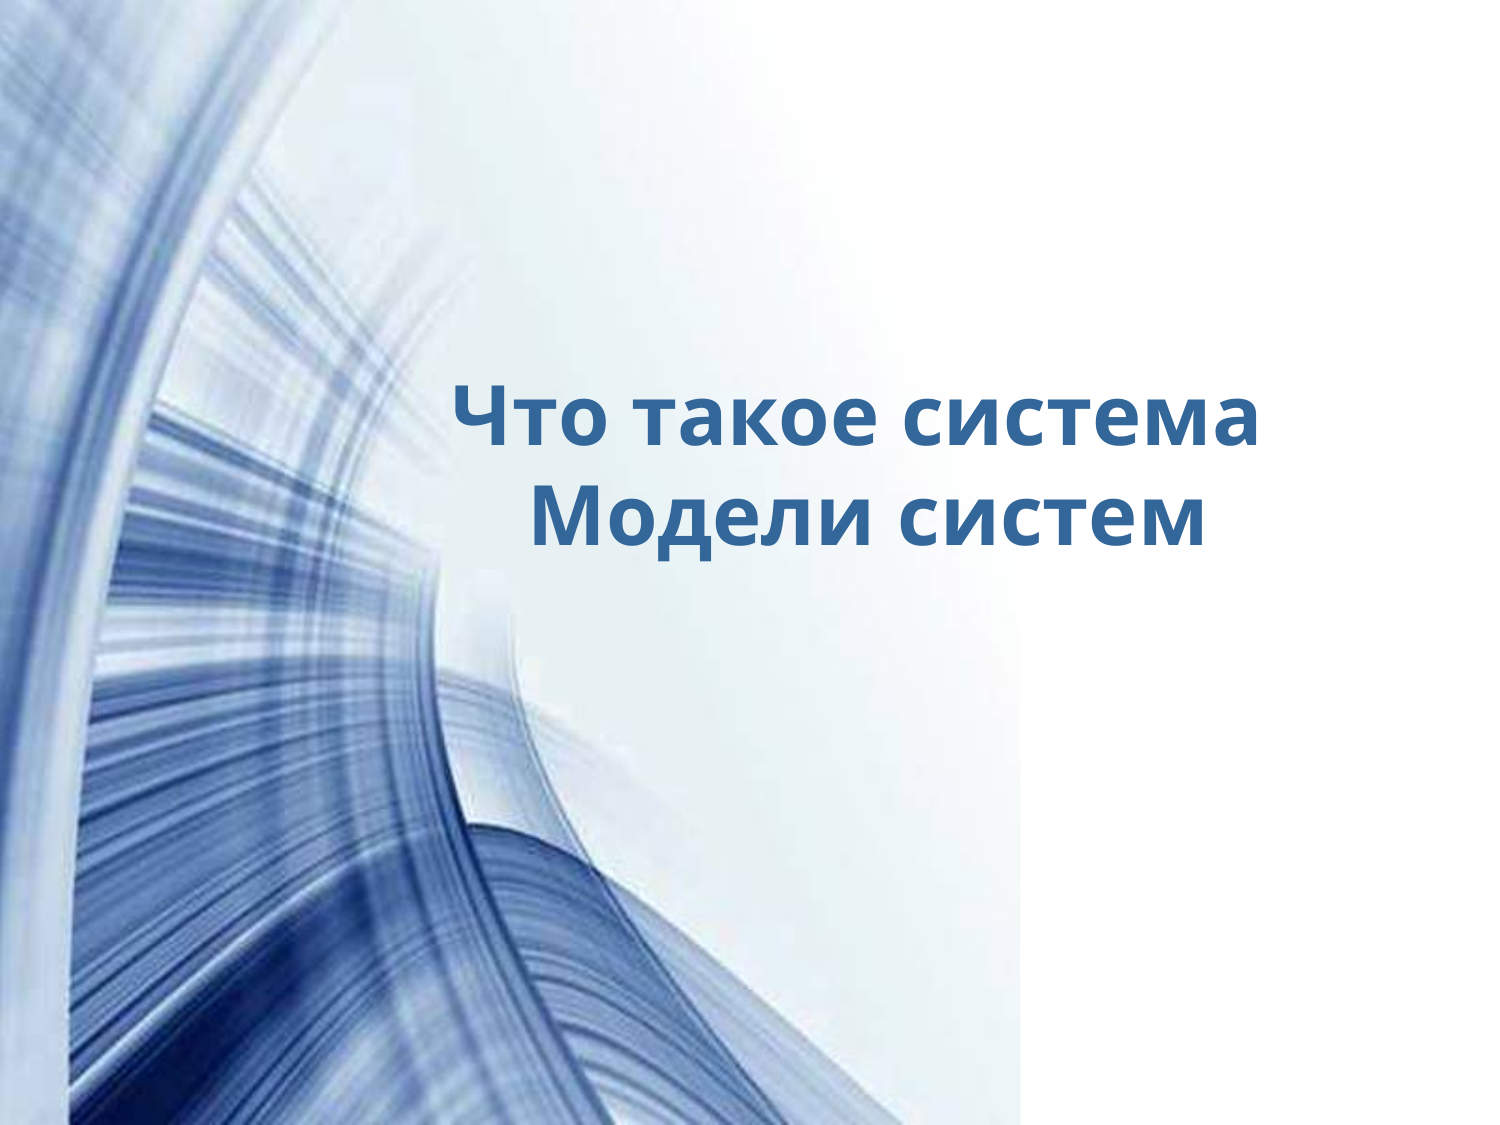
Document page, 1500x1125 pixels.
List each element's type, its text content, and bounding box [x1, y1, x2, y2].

text_box Что такое система Модели систем [436, 354, 1300, 570]
picture [0, 0, 1500, 1125]
